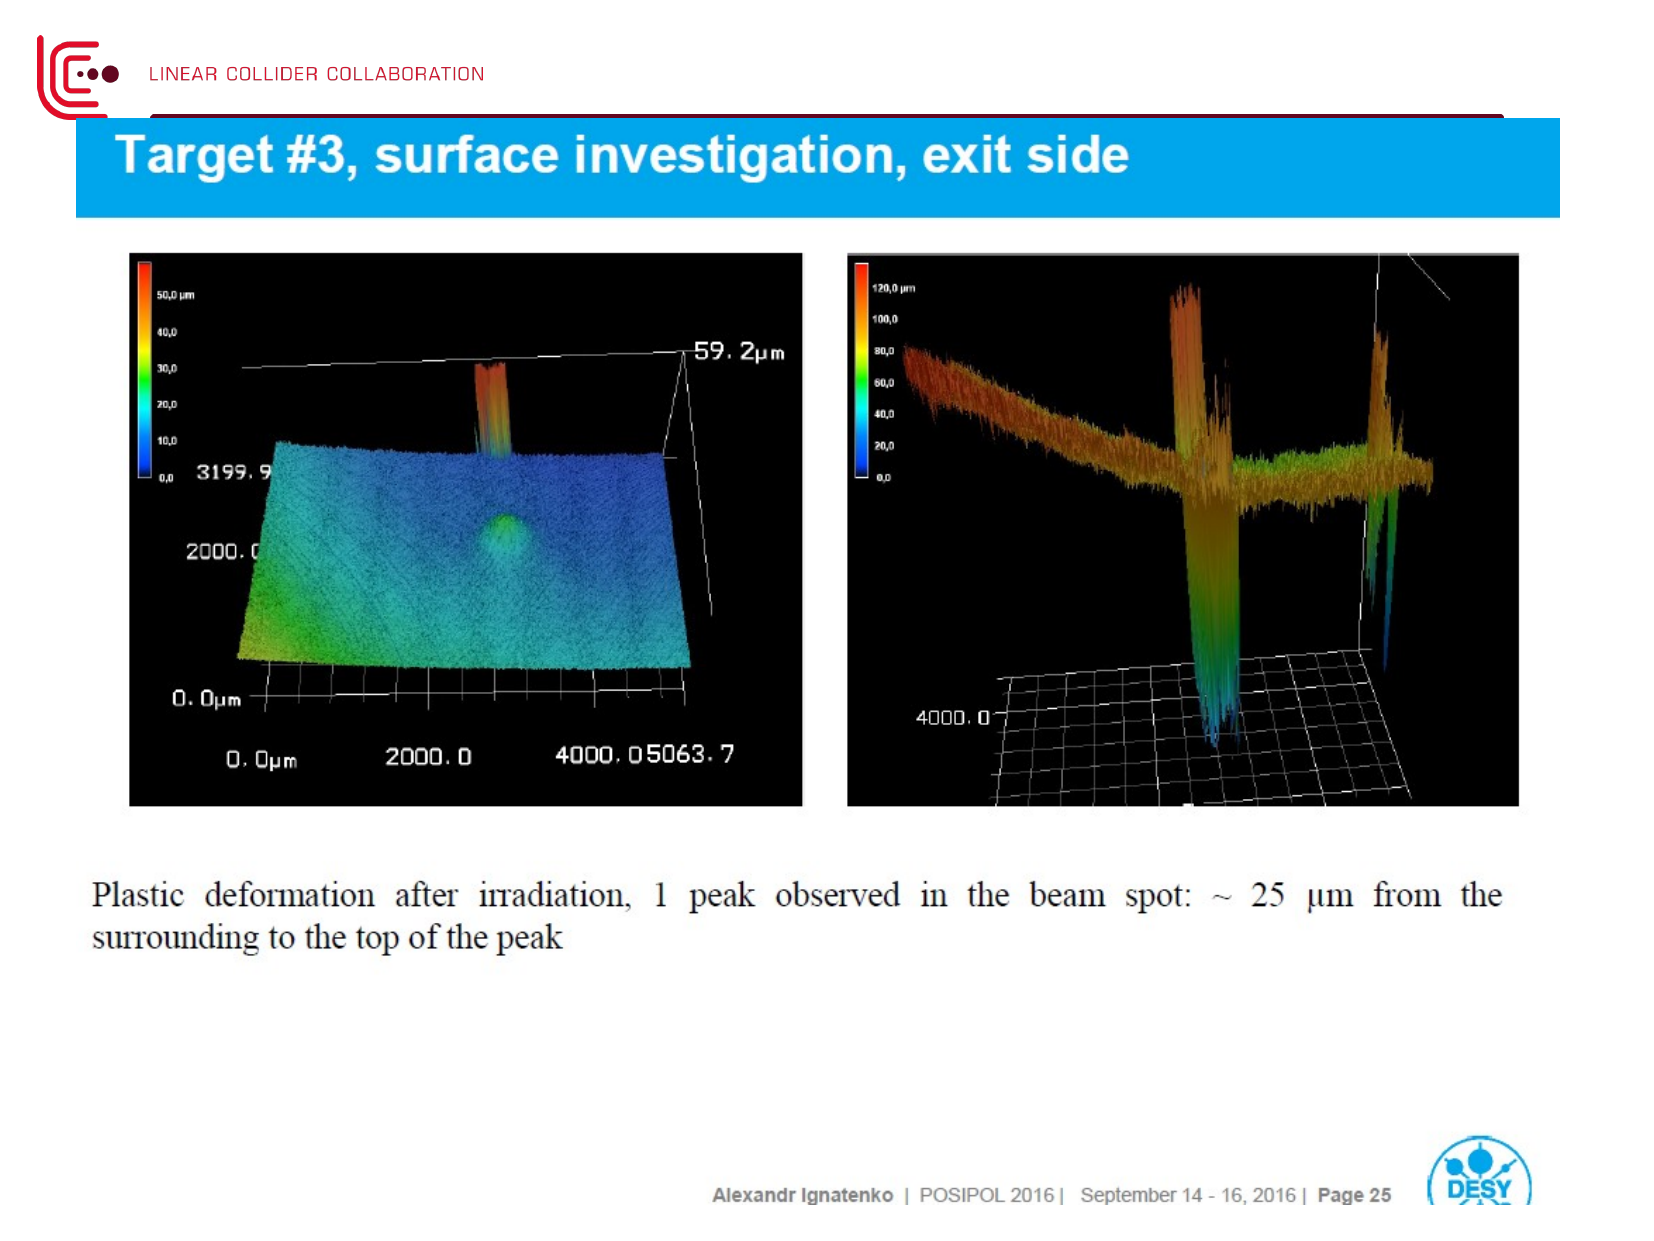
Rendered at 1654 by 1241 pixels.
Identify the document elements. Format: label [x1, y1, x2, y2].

picture [532, 144, 559, 174]
picture [576, 144, 586, 174]
picture [37, 35, 1504, 120]
picture [256, 135, 274, 173]
picture [348, 165, 358, 182]
picture [739, 144, 768, 183]
picture [650, 143, 705, 174]
picture [819, 144, 829, 174]
picture [576, 134, 585, 141]
picture [951, 144, 979, 174]
picture [1072, 135, 1129, 174]
picture [707, 135, 736, 174]
picture [437, 135, 475, 174]
picture [115, 134, 146, 174]
picture [1028, 144, 1054, 174]
picture [620, 143, 648, 174]
picture [820, 134, 828, 141]
picture [727, 134, 735, 141]
picture [983, 134, 992, 141]
picture [1058, 134, 1067, 174]
picture [771, 135, 816, 174]
picture [983, 135, 1012, 174]
picture [475, 144, 530, 174]
picture [287, 134, 345, 174]
picture [923, 144, 951, 174]
picture [832, 144, 862, 174]
picture [591, 144, 619, 174]
picture [197, 143, 255, 183]
picture [866, 144, 893, 174]
picture [376, 143, 402, 173]
picture [148, 143, 197, 174]
picture [897, 166, 906, 181]
picture [405, 144, 433, 174]
picture [76, 217, 1560, 1205]
